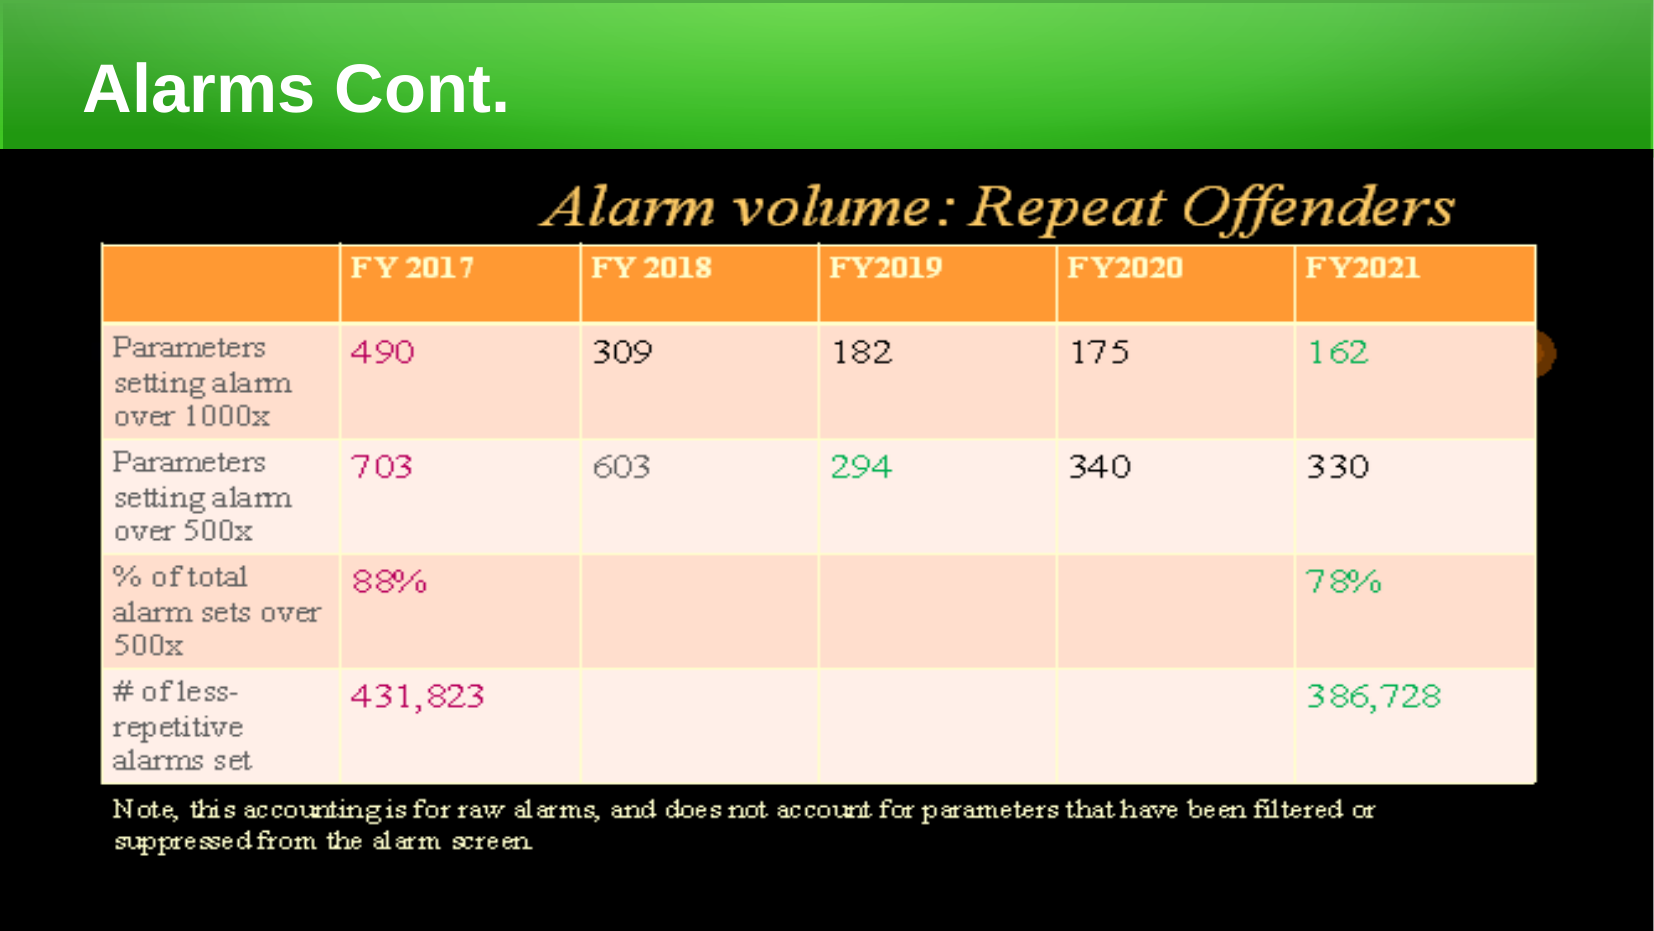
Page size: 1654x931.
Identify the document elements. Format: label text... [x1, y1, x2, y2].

picture [0, 149, 1654, 931]
title Alarms Cont. [82, 35, 1571, 142]
